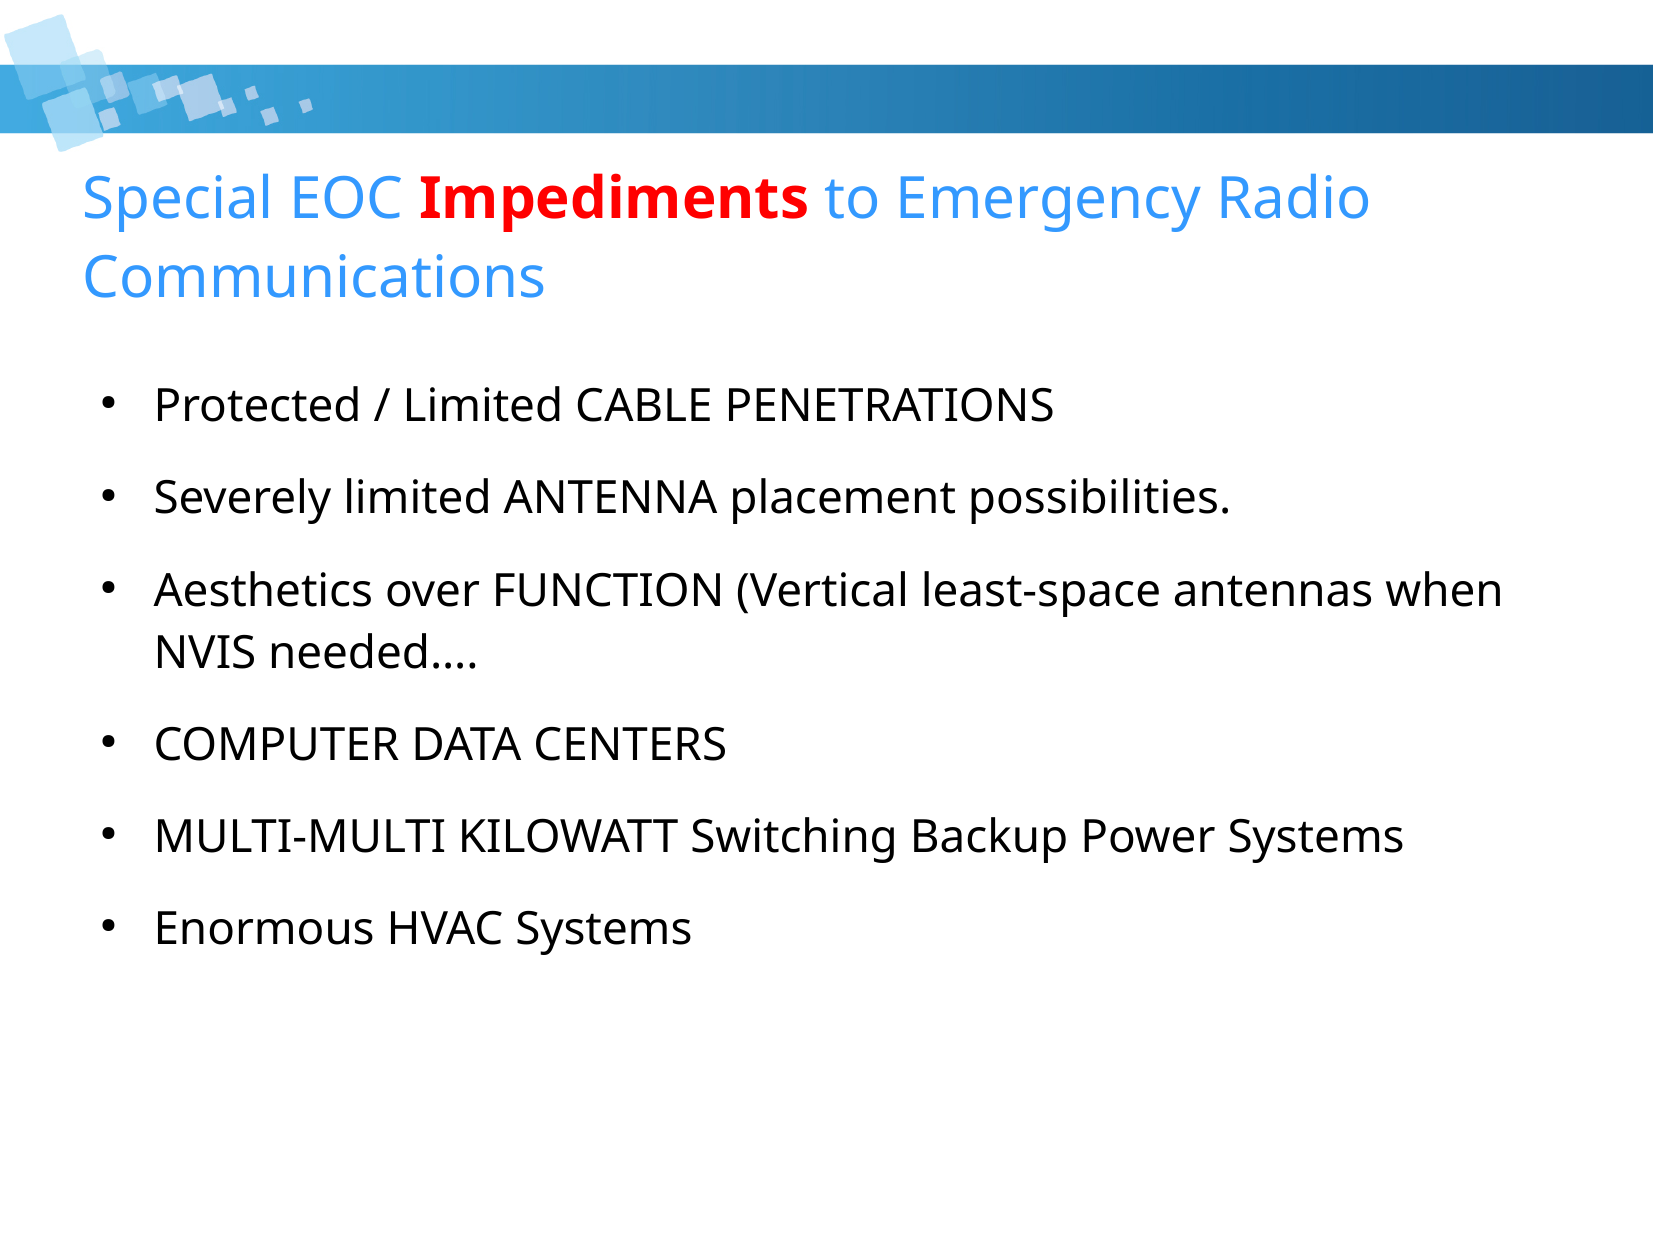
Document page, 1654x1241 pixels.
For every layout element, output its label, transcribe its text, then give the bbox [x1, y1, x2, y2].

title Special EOC Impediments to Emergency Radio Communications [82, 132, 1571, 340]
picture [0, 0, 1653, 1238]
list Protected / Limited CABLE PENETRATIONS Severely limited ANTENNA placement possibilities. Aesthetics over FUNCTION (Vertical least-space antennas when NVIS needed…. COMPUTER DATA CENTERS MULTI-MULTI KILOWATT Switching Backup Power Systems Enormous HVAC Systems [82, 372, 1571, 1093]
